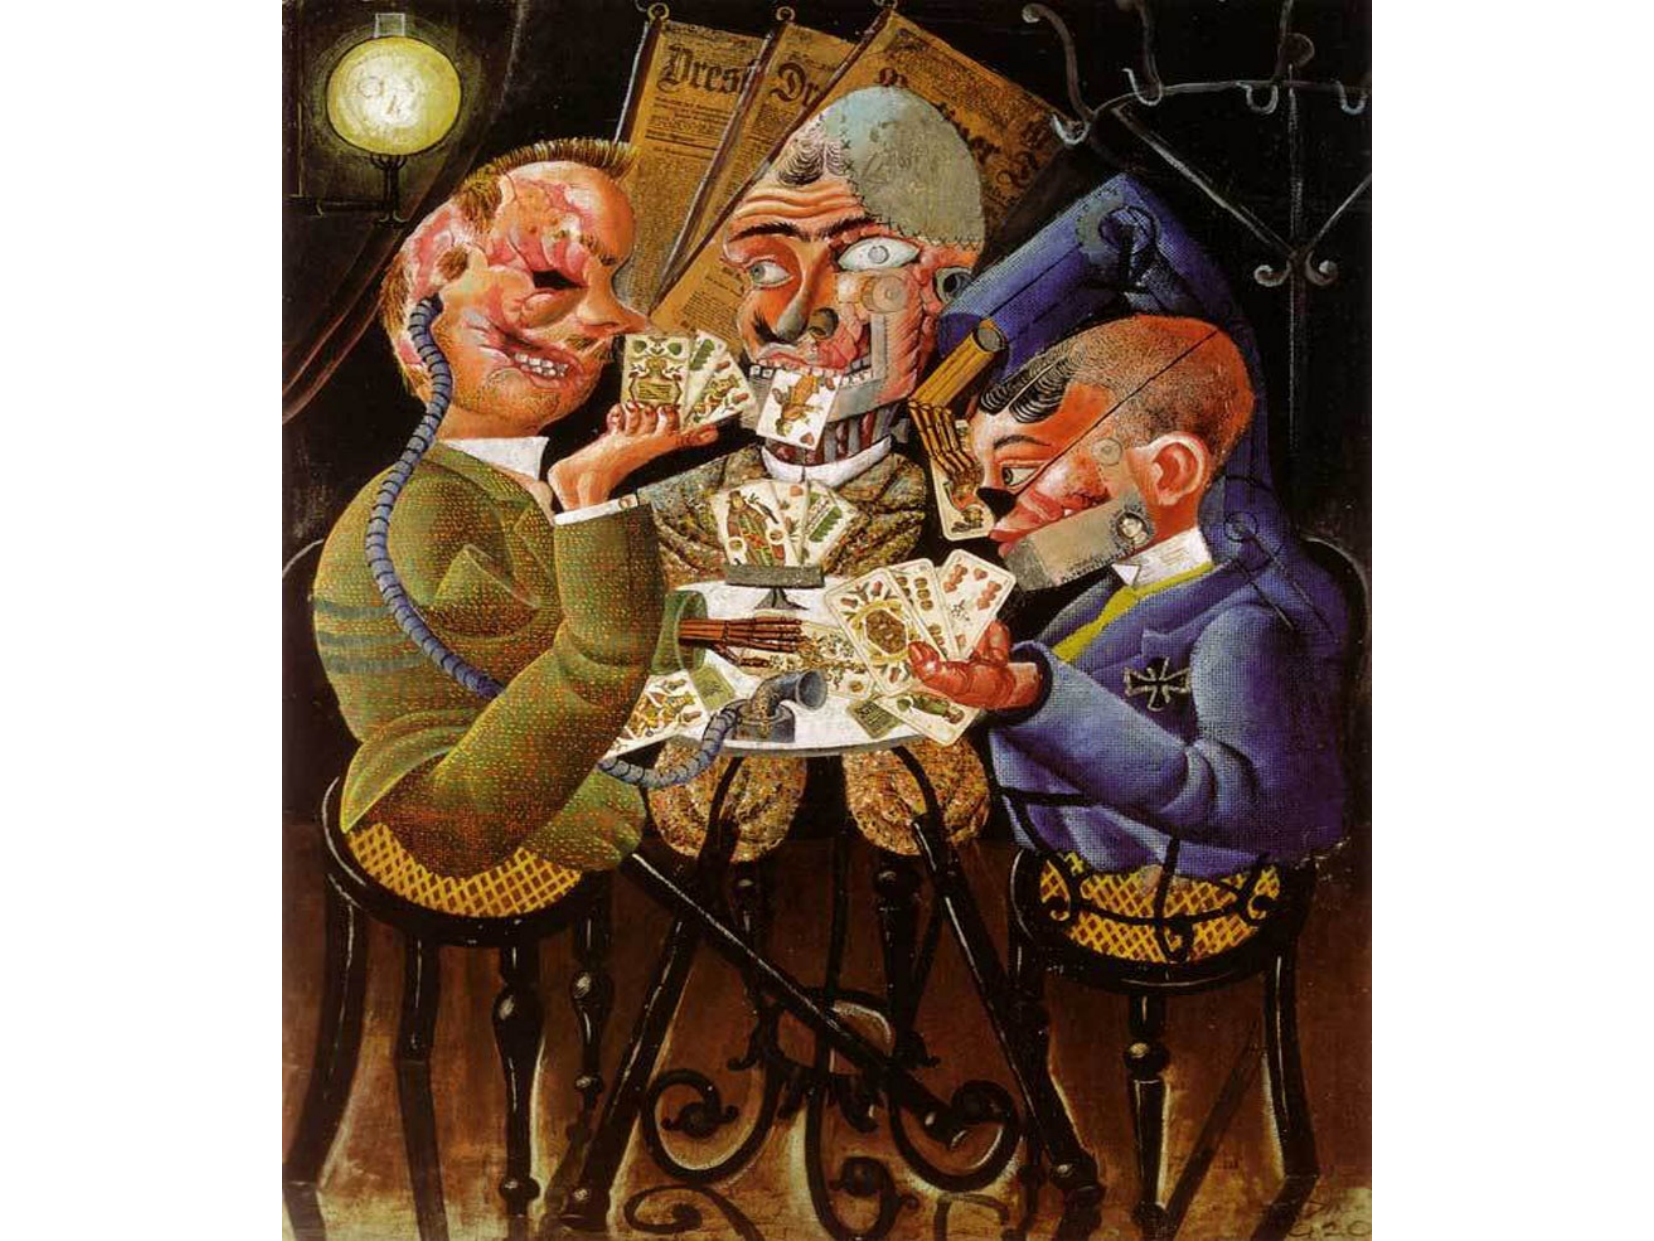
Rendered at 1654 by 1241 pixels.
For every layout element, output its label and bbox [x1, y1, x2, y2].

picture [282, 0, 1372, 1241]
